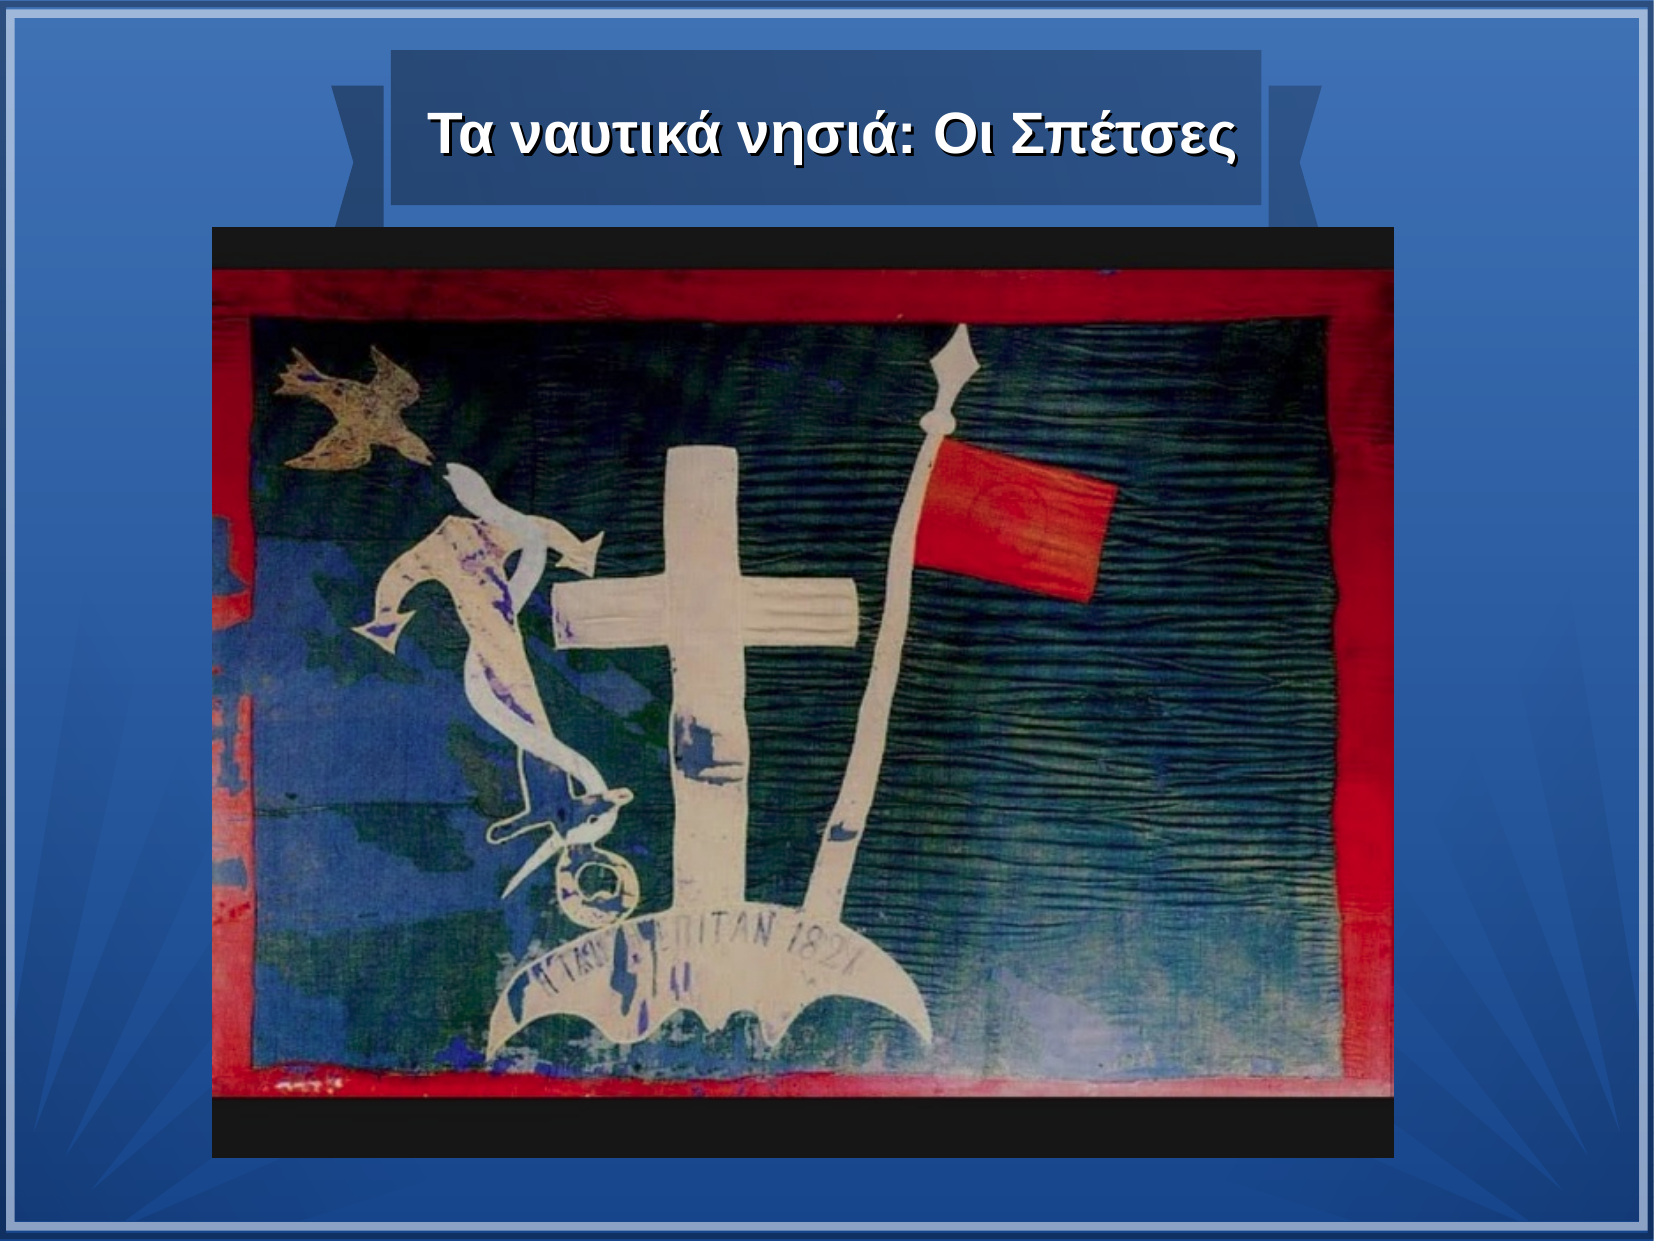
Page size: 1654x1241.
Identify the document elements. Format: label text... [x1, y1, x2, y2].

title Τα ναυτικά νησιά: Οι Σπέτσες [389, 100, 1276, 166]
picture [212, 227, 1394, 1158]
